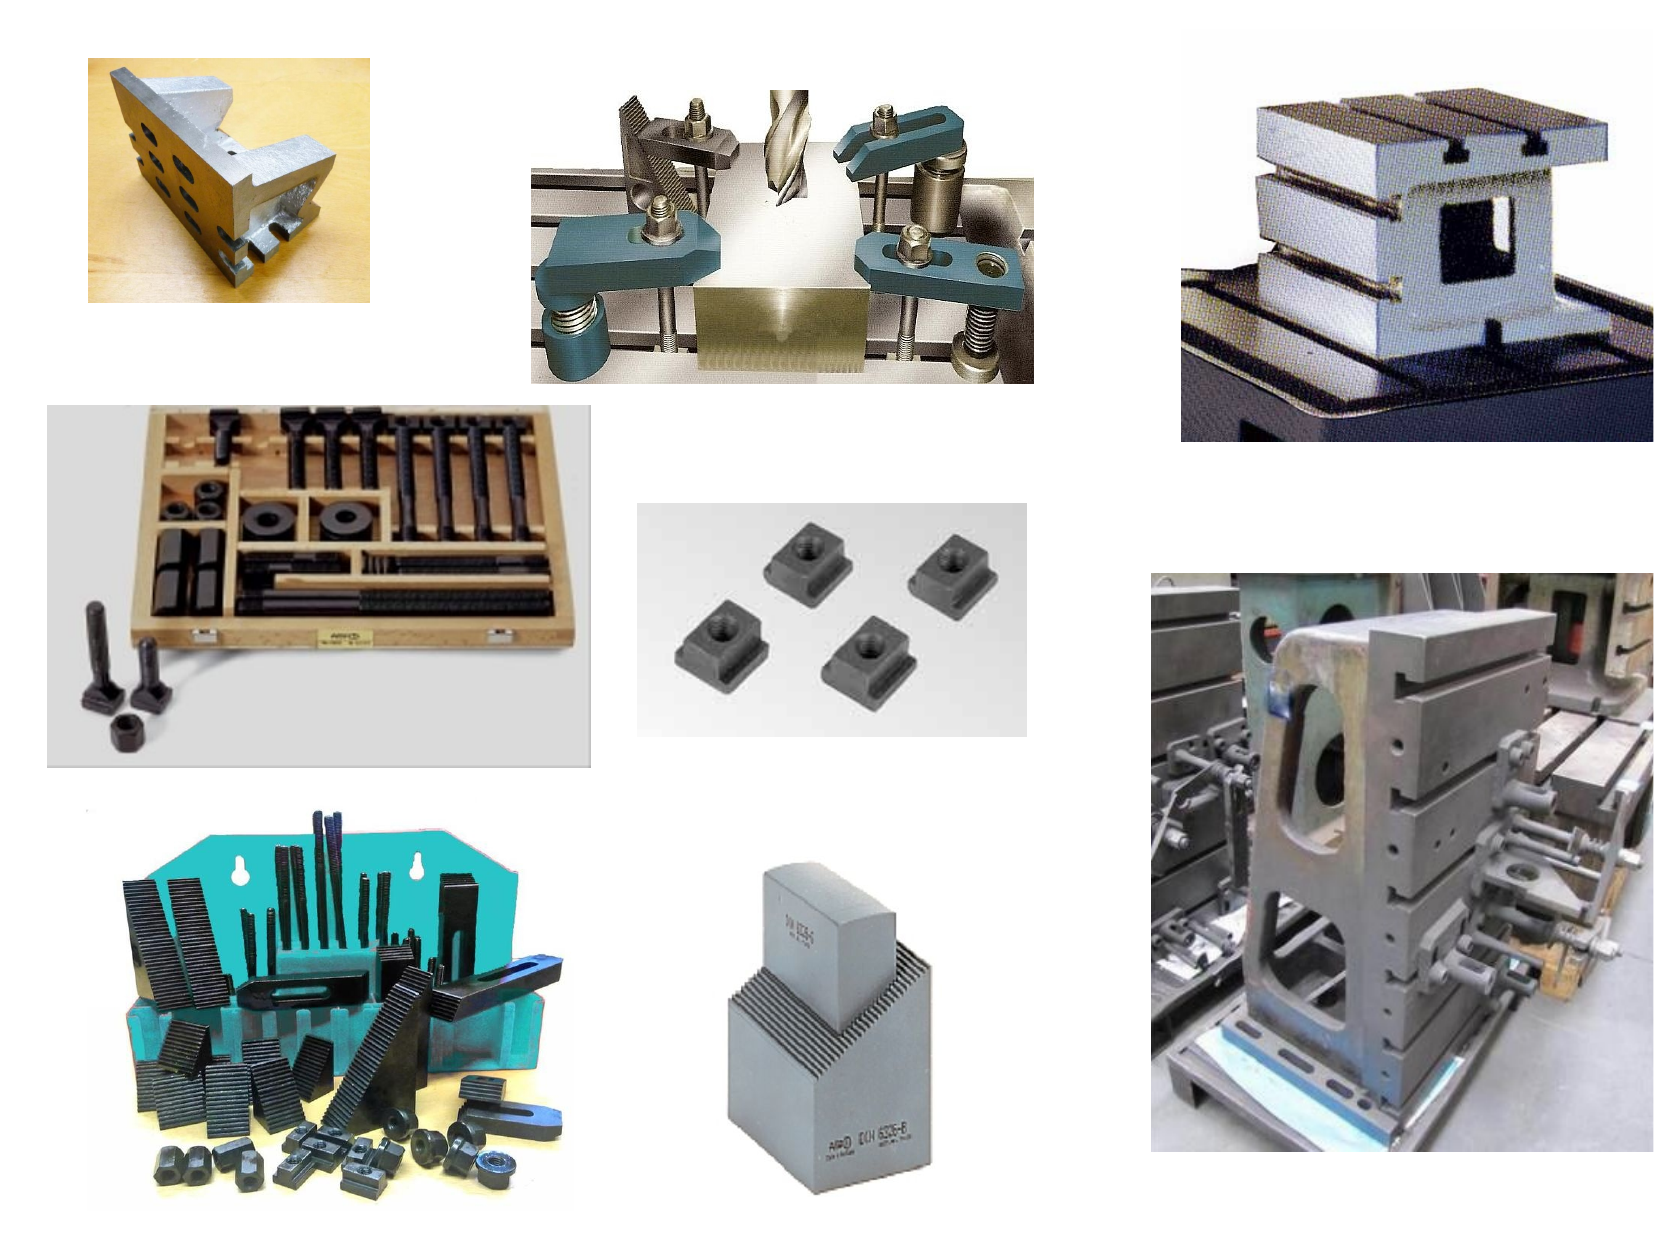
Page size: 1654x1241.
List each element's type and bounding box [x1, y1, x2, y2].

picture [531, 90, 1034, 384]
picture [1151, 573, 1654, 1152]
picture [47, 405, 591, 768]
picture [708, 856, 950, 1211]
picture [88, 58, 370, 303]
picture [1181, 29, 1654, 442]
picture [637, 503, 1027, 737]
picture [29, 797, 631, 1211]
